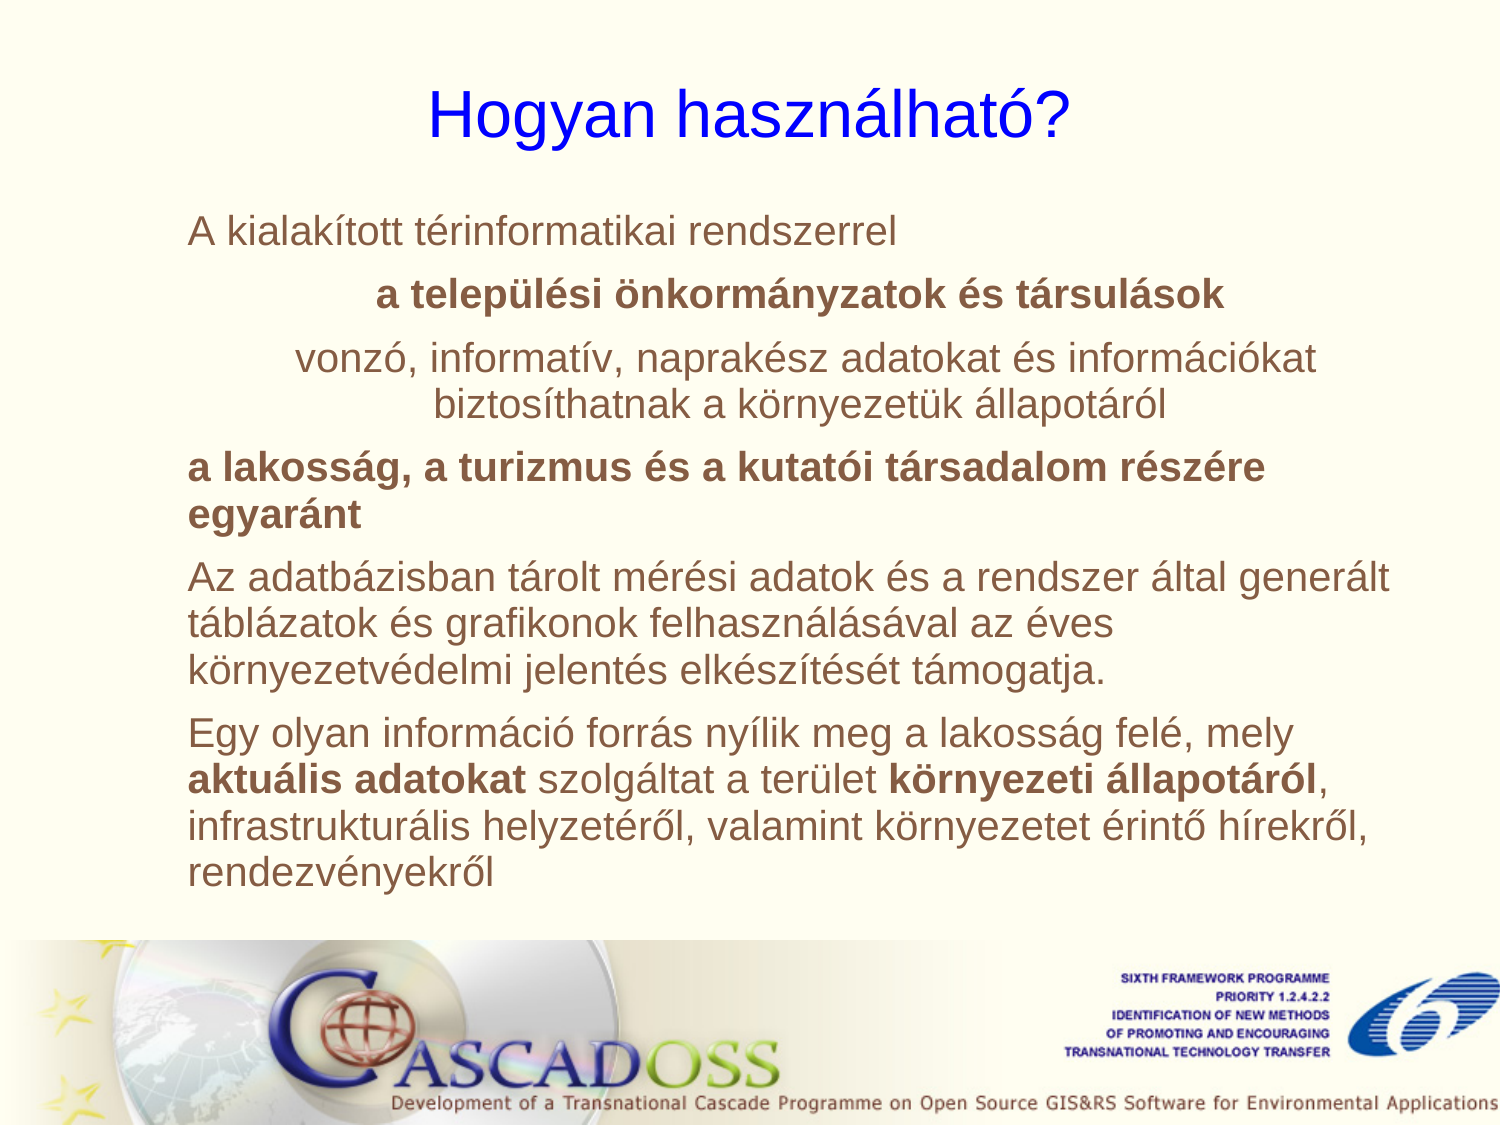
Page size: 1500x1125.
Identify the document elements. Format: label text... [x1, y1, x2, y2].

list A kialakított térinformatikai rendszerrel a települési önkormányzatok és társulások vonzó, informatív, naprakész adatokat és információkat biztosíthatnak a környezetük állapotáról a lakosság, a turizmus és a kutatói társadalom részére egyaránt Az adatbázisban tárolt mérési adatok és a rendszer által generált táblázatok és grafikonok felhasználásával az éves környezetvédelmi jelentés elkészítését támogatja. Egy olyan információ forrás nyílik meg a lakosság felé, mely aktuális adatokat szolgáltat a terület környezeti állapotáról, infrastrukturális helyzetéről, valamint környezetet érintő hírekről, rendezvényekről [75, 207, 1425, 896]
picture [0, 940, 1500, 1125]
title Hogyan használható? [75, 28, 1425, 201]
